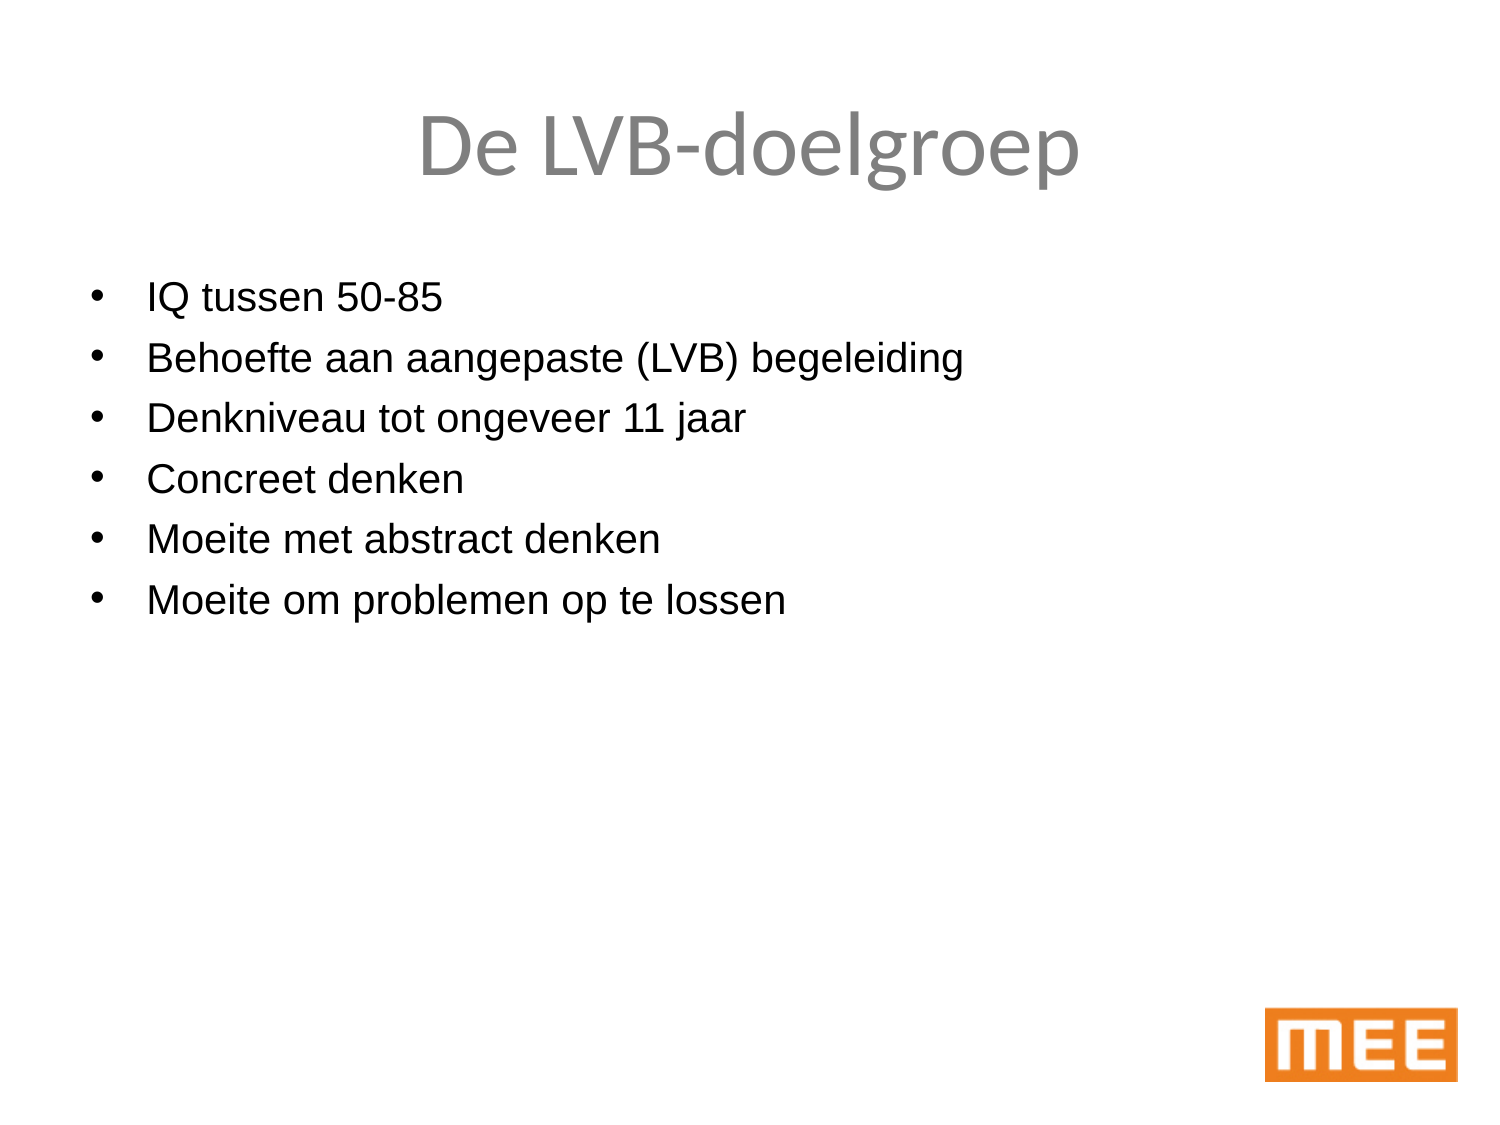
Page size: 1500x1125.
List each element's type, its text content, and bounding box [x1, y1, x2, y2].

list IQ tussen 50-85 Behoefte aan aangepaste (LVB) begeleiding Denkniveau tot ongeveer 11 jaar Concreet denken Moeite met abstract denken Moeite om problemen op te lossen [75, 262, 1426, 1005]
title De LVB-doelgroep [75, 45, 1426, 233]
picture [1265, 1007, 1458, 1082]
